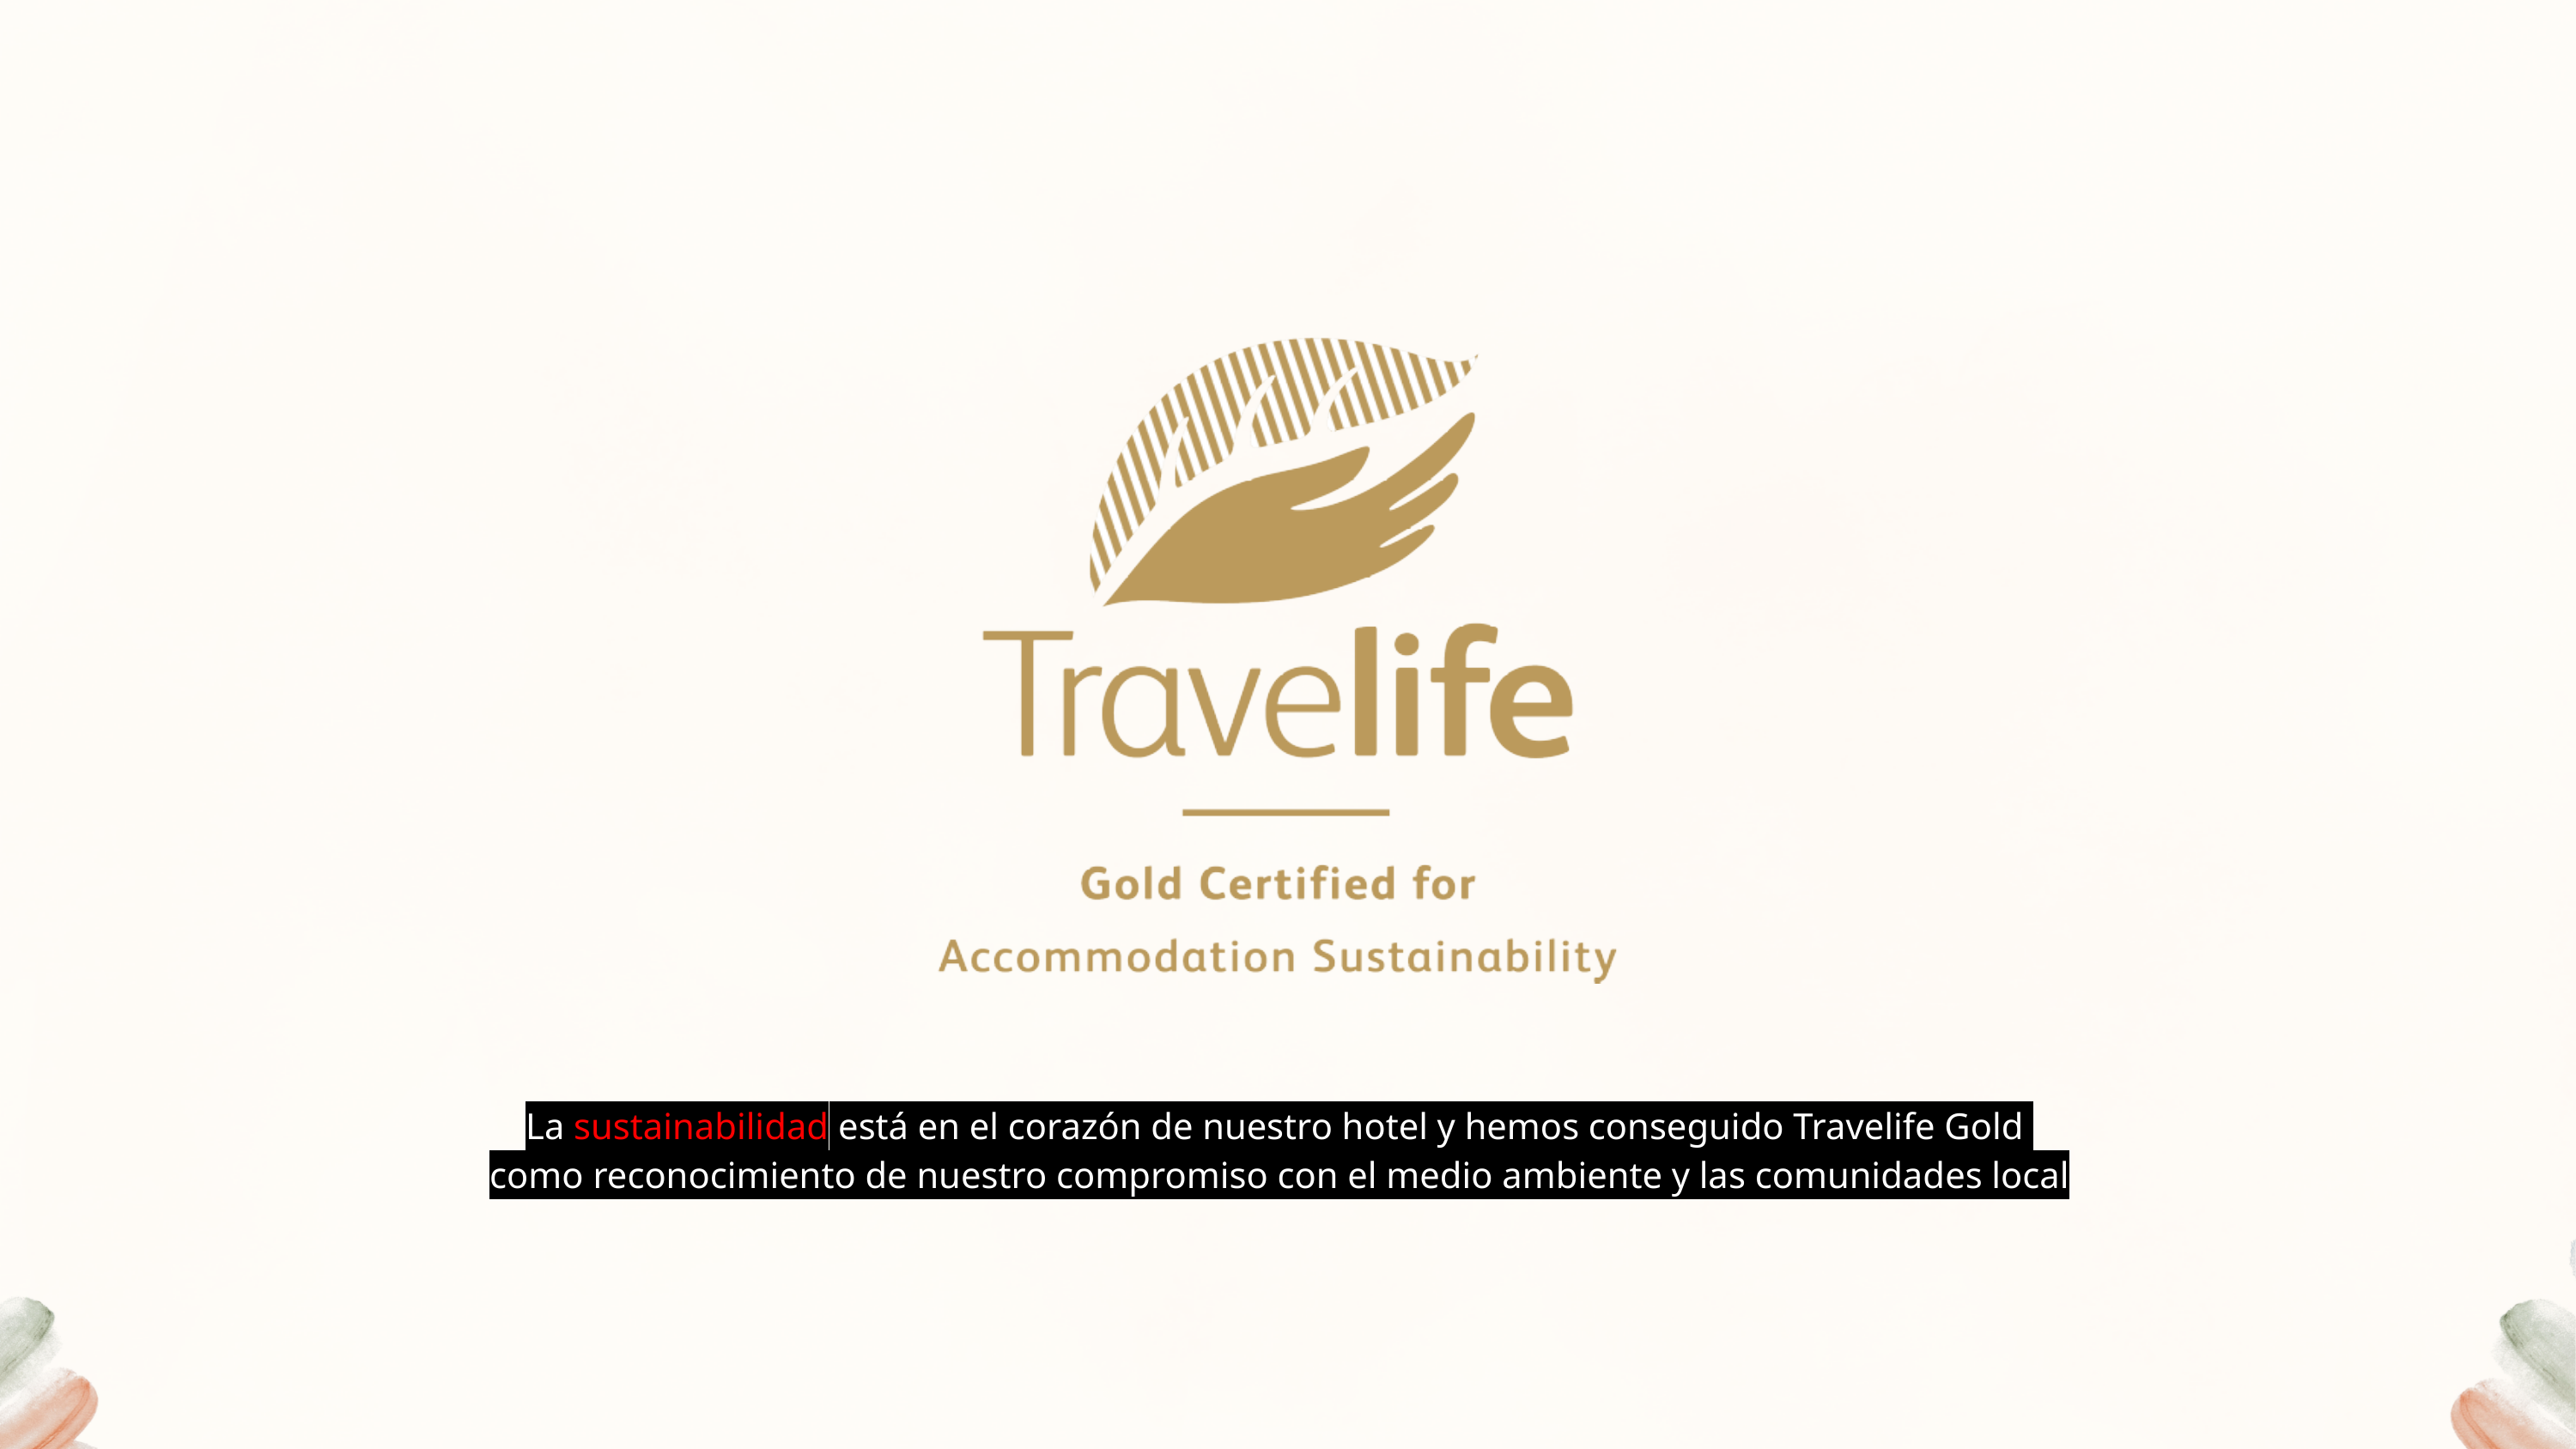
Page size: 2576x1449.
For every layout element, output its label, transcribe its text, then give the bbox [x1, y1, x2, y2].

picture [0, 0, 2576, 1449]
text_box La sustainabilidad está en el corazón de nuestro hotel y hemos conseguido Travelife Gold como reconocimiento de nuestro compromiso con el medio ambiente y las comunidades local [88, 1094, 2470, 1216]
